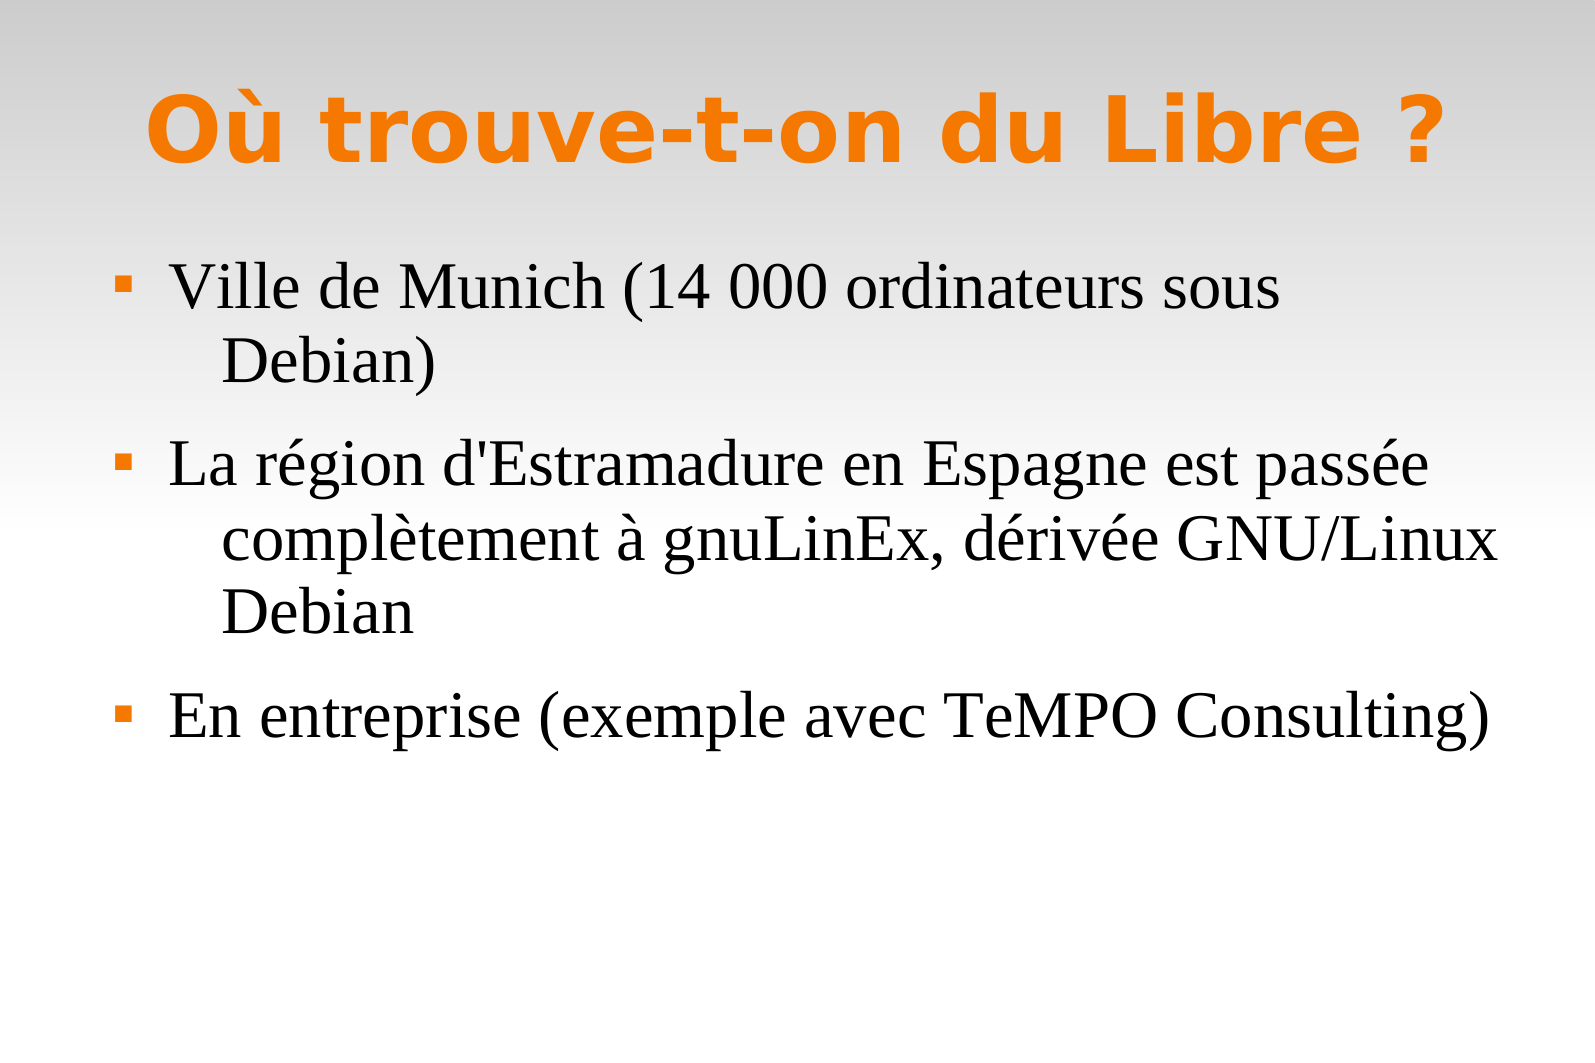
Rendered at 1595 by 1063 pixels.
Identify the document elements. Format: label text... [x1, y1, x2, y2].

title Où trouve-t-on du Libre ? [79, 49, 1515, 213]
list Ville de Munich (14 000 ordinateurs sous Debian) La région d'Estramadure en Espagne est passée complètement à gnuLinEx, dérivée GNU/Linux Debian En entreprise (exemple avec TeMPO Consulting) [79, 248, 1515, 936]
